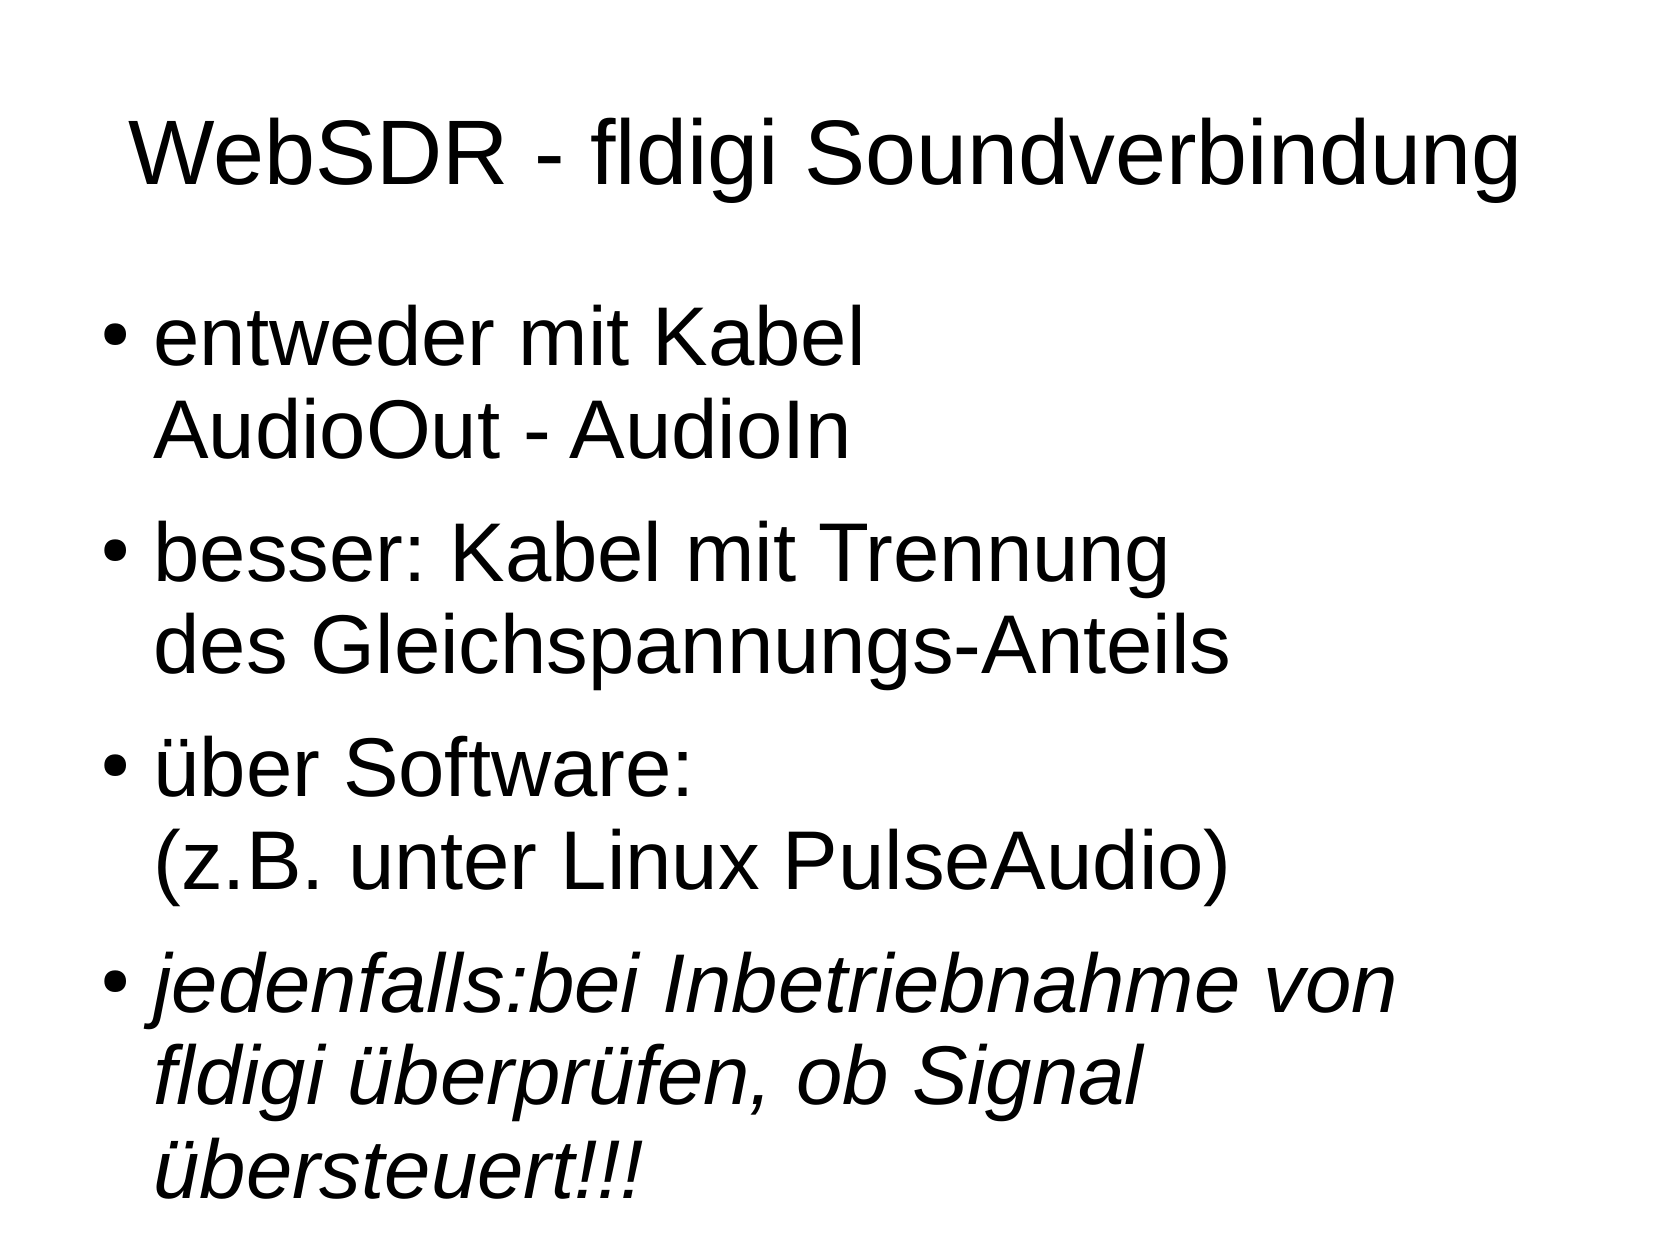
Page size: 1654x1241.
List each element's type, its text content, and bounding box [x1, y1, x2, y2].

title WebSDR - fldigi Soundverbindung [82, 49, 1571, 257]
list entweder mit Kabel AudioOut - AudioIn besser: Kabel mit Trennung des Gleichspannungs-Anteils über Software: (z.B. unter Linux PulseAudio) jedenfalls:bei Inbetriebnahme von fldigi überprüfen, ob Signal übersteuert!!! [82, 290, 1538, 1241]
